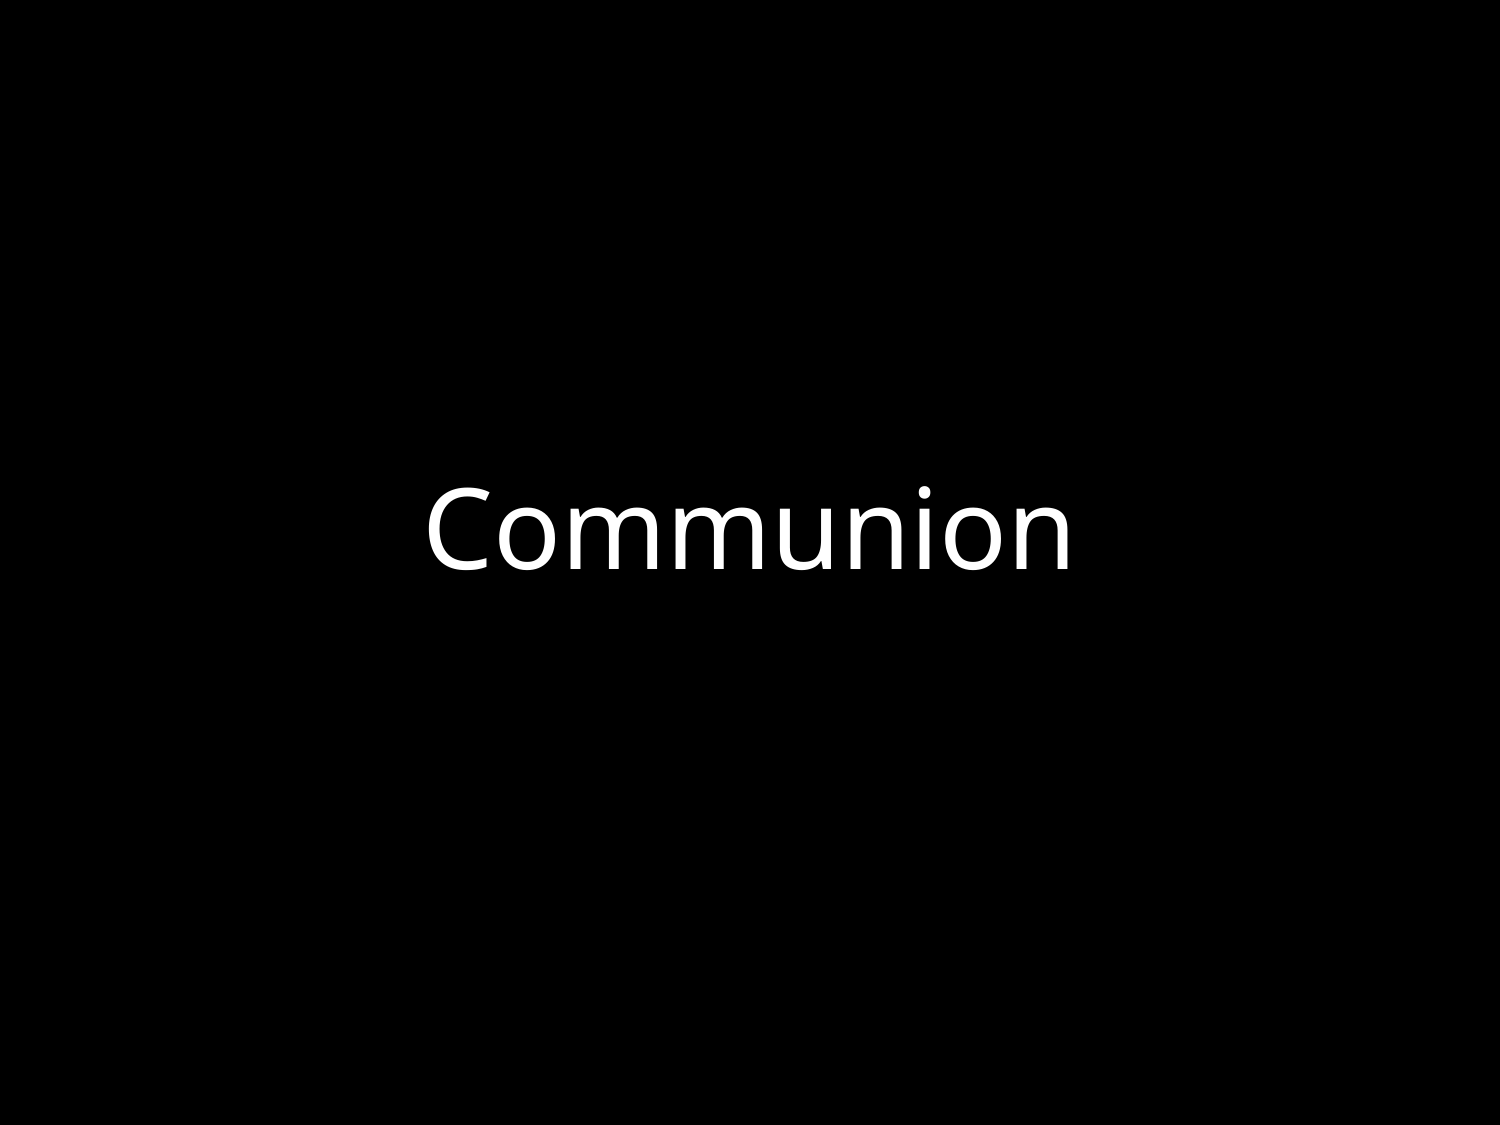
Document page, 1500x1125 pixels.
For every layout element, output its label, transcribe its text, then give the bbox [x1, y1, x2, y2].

subtitle Communion [75, 45, 1425, 1005]
